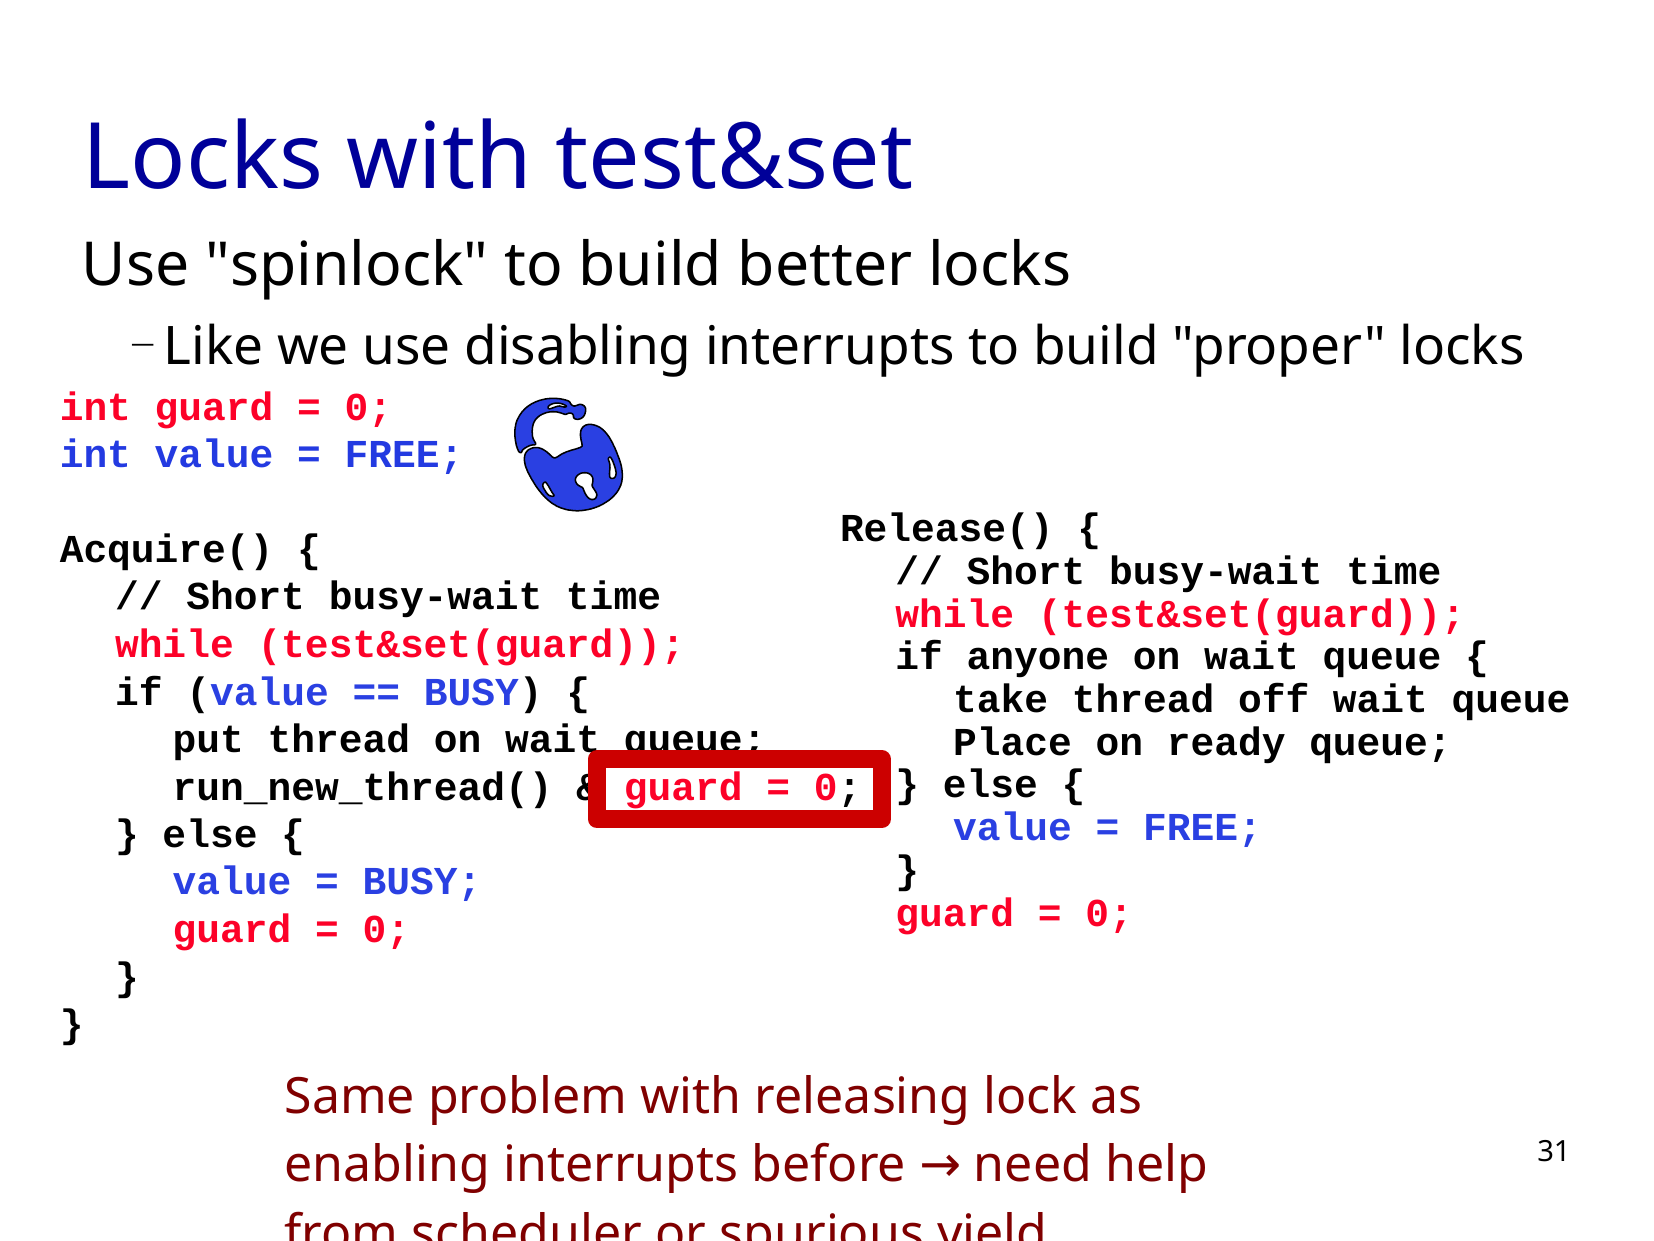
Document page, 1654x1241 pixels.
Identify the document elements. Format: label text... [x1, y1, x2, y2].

title Locks with test&set [82, 49, 1571, 257]
list Use "spinlock" to build better locks Like we use disabling interrupts to build "proper" locks [49, 225, 1561, 421]
text_box int guard = 0; int value = FREE; Acquire() { // Short busy-wait time while (test&set(guard)); if (value == BUSY) { put thread on wait queue; run_new_thread() & guard = 0; } else { value = BUSY; guard = 0; } } [606, 768, 873, 810]
text_box Release() { // Short busy-wait time while (test&set(guard)); if anyone on wait queue { take thread off wait queue Place on ready queue; } else { value = FREE; } guard = 0; [878, 355, 1591, 985]
text_box [514, 421, 536, 453]
text_box Same problem with releasing lock as enabling interrupts before → need help from scheduler or spurious yield [270, 1052, 1351, 1233]
text_box [524, 424, 623, 511]
text_box int guard = 0; int value = FREE; Acquire() { // Short busy-wait time while (test&set(guard)); if (value == BUSY) { put thread on wait queue; run_new_thread() & guard = 0; } else { value = BUSY; guard = 0; } } [44, 373, 878, 1053]
